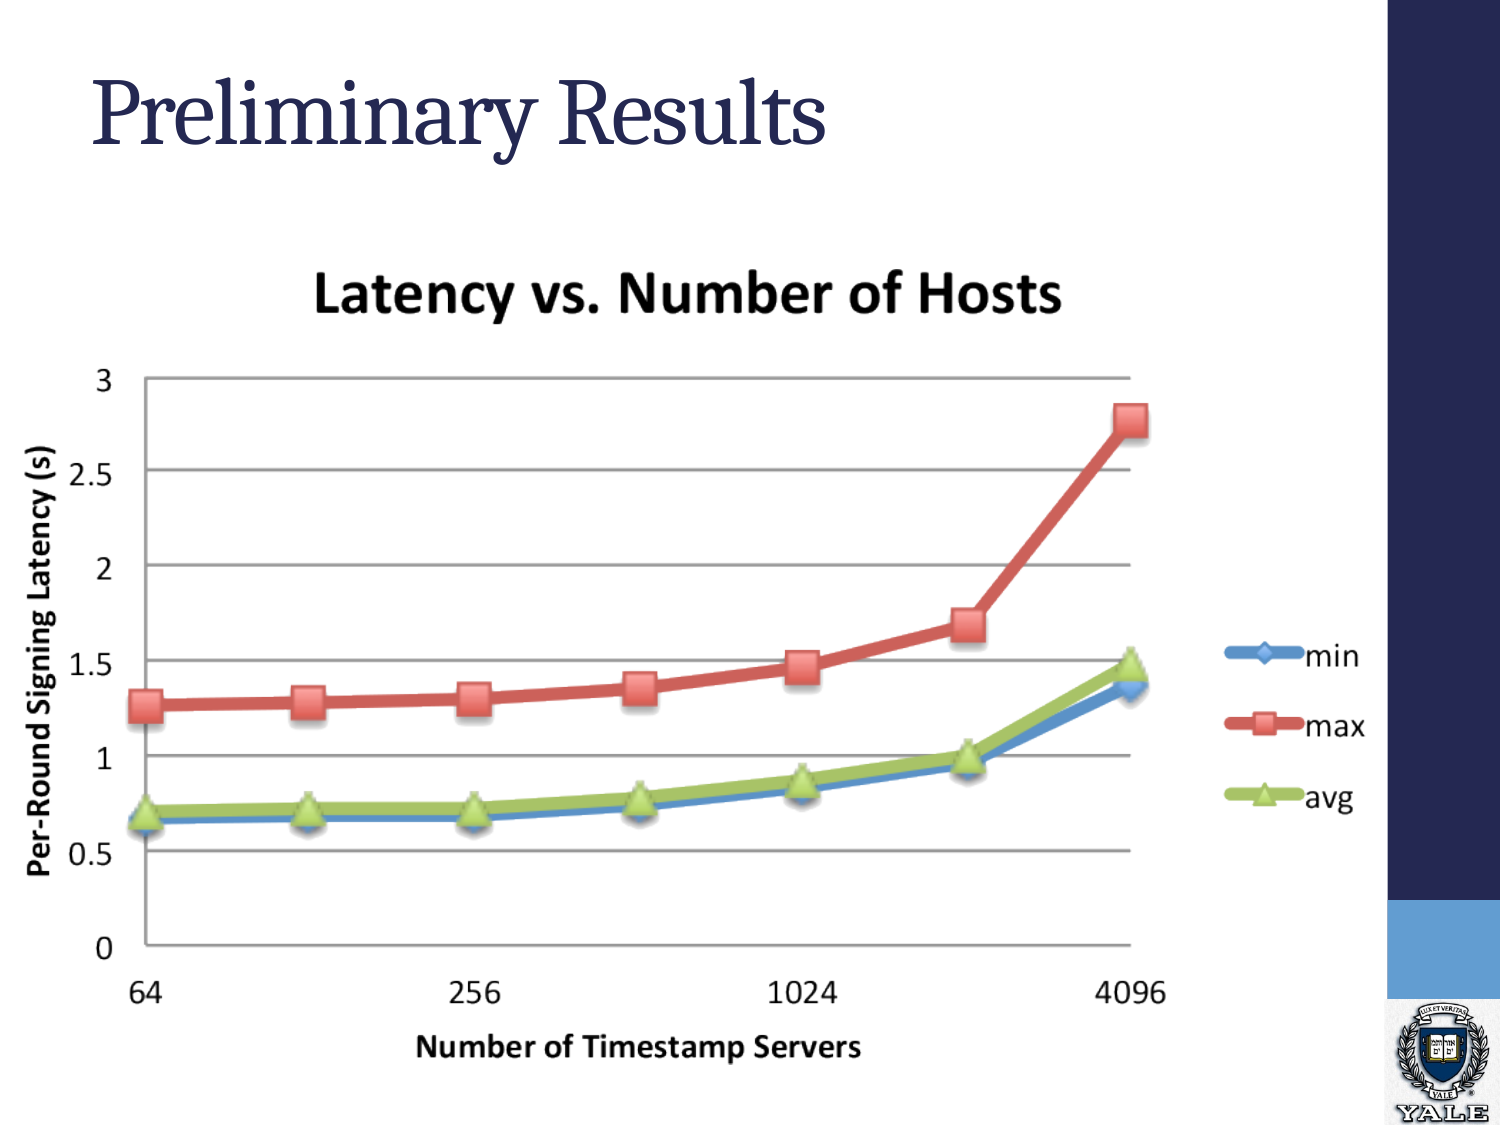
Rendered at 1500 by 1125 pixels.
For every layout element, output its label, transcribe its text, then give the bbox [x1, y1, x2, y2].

title Preliminary Results [75, 12, 1325, 200]
picture [1384, 999, 1500, 1125]
picture [24, 269, 1366, 1066]
